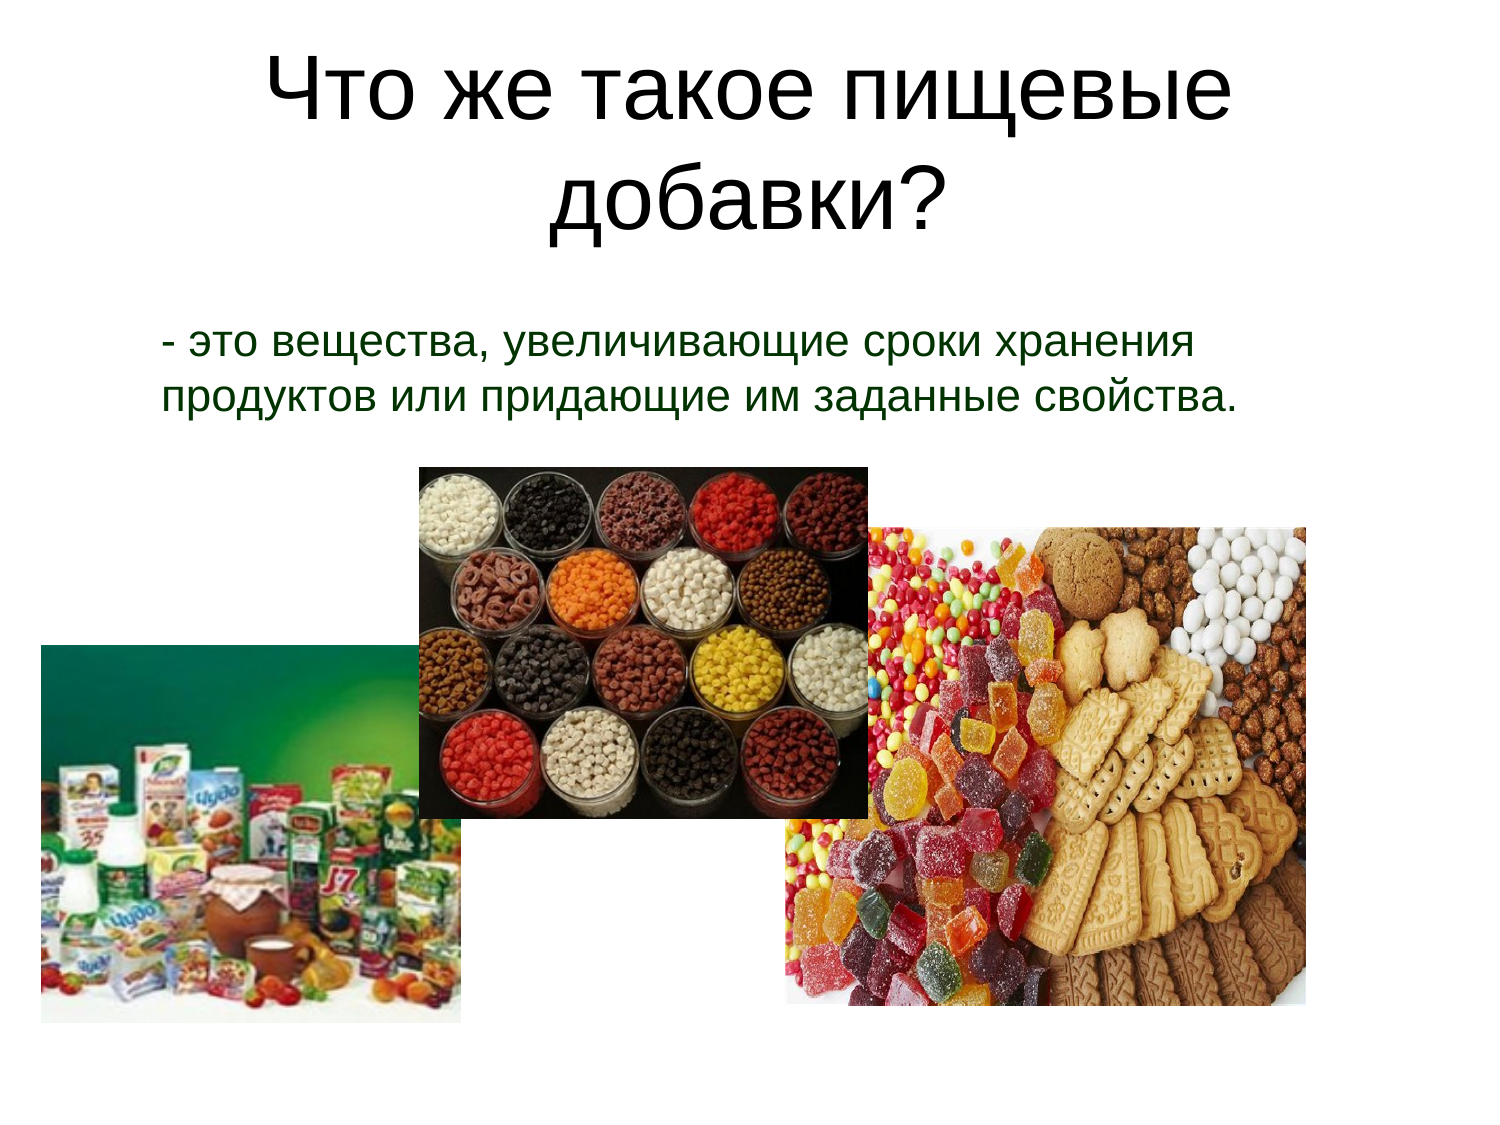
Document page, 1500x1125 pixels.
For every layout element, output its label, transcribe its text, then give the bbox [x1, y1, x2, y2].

picture [41, 467, 1306, 1023]
text_box Что же такое пищевые добавки? [76, 20, 1423, 256]
text_box - это вещества, увеличивающие сроки хранения продуктов или придающие им заданные свойства. [89, 302, 1400, 459]
